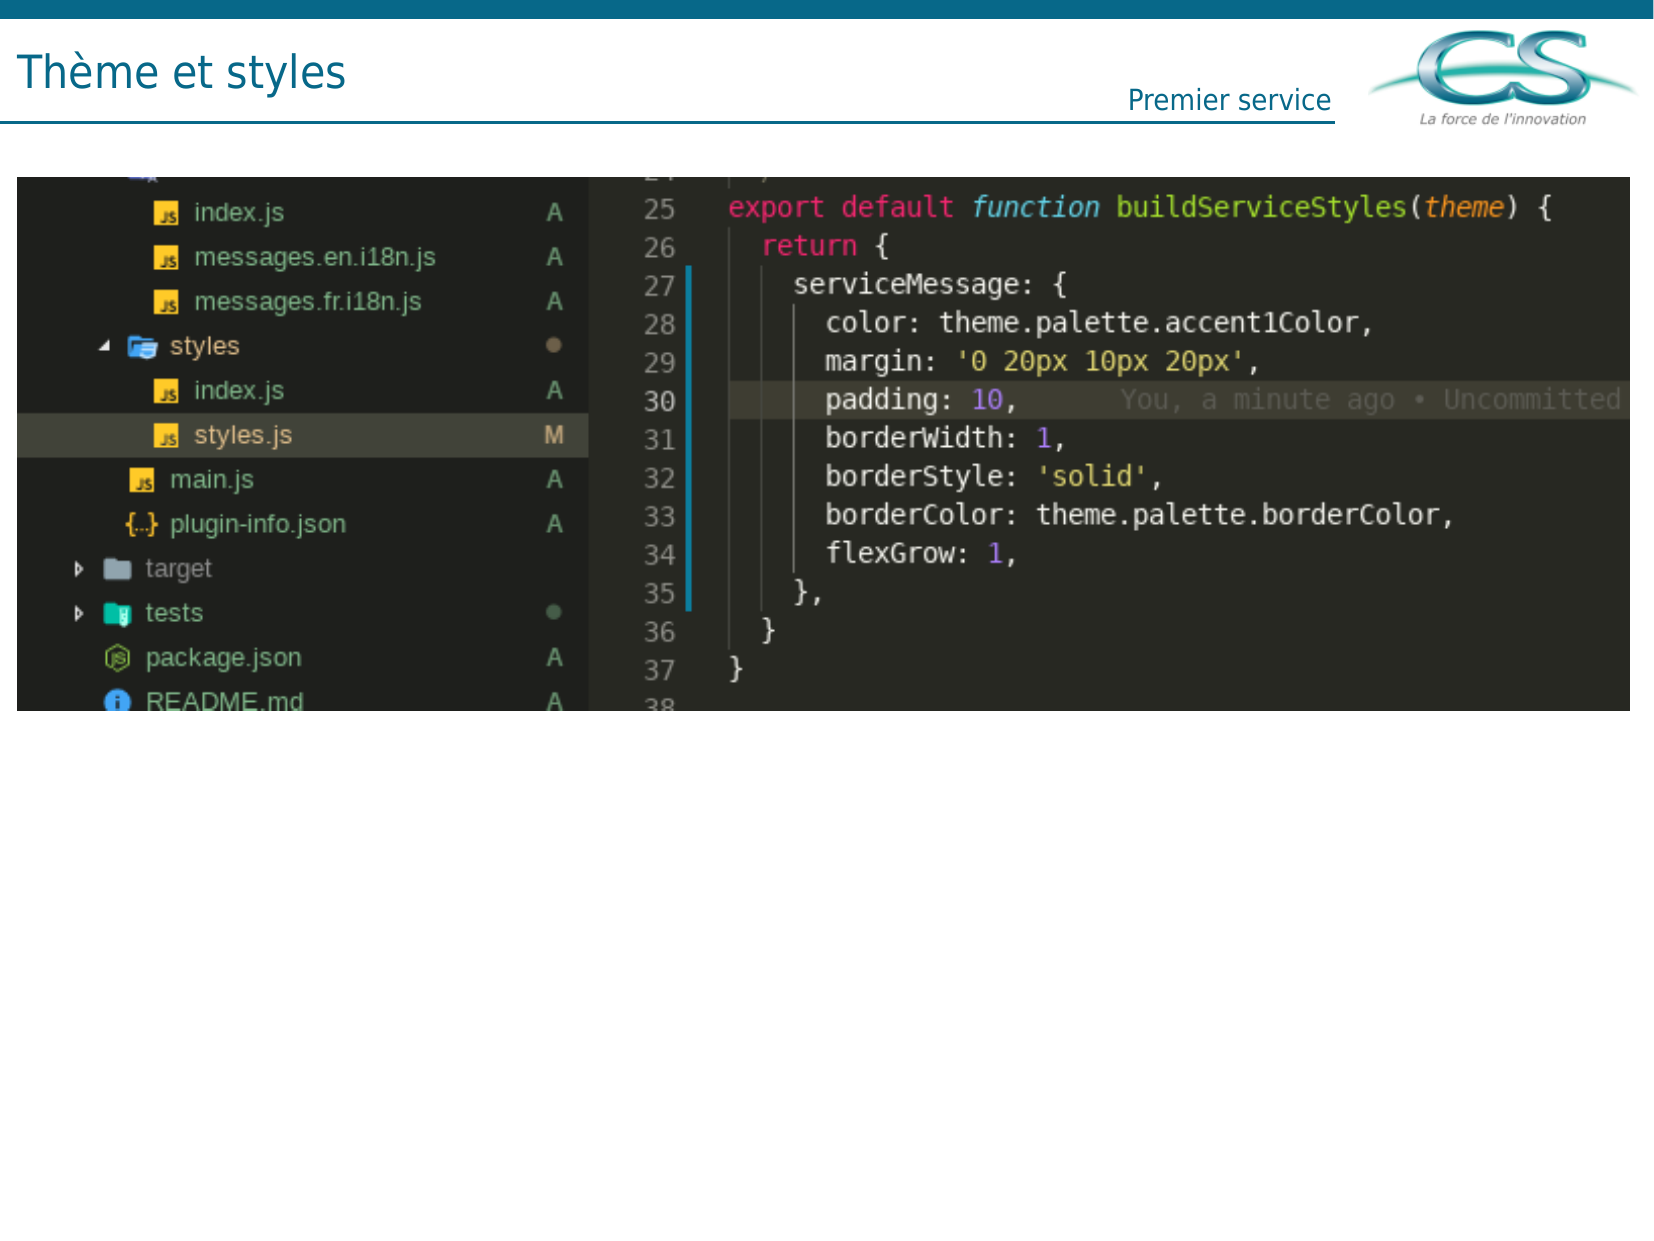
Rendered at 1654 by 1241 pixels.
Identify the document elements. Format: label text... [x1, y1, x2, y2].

text_box Premier service [1116, 71, 1359, 164]
picture [1368, 28, 1642, 128]
title Thème et styles [17, 46, 1368, 106]
picture [17, 177, 1630, 711]
